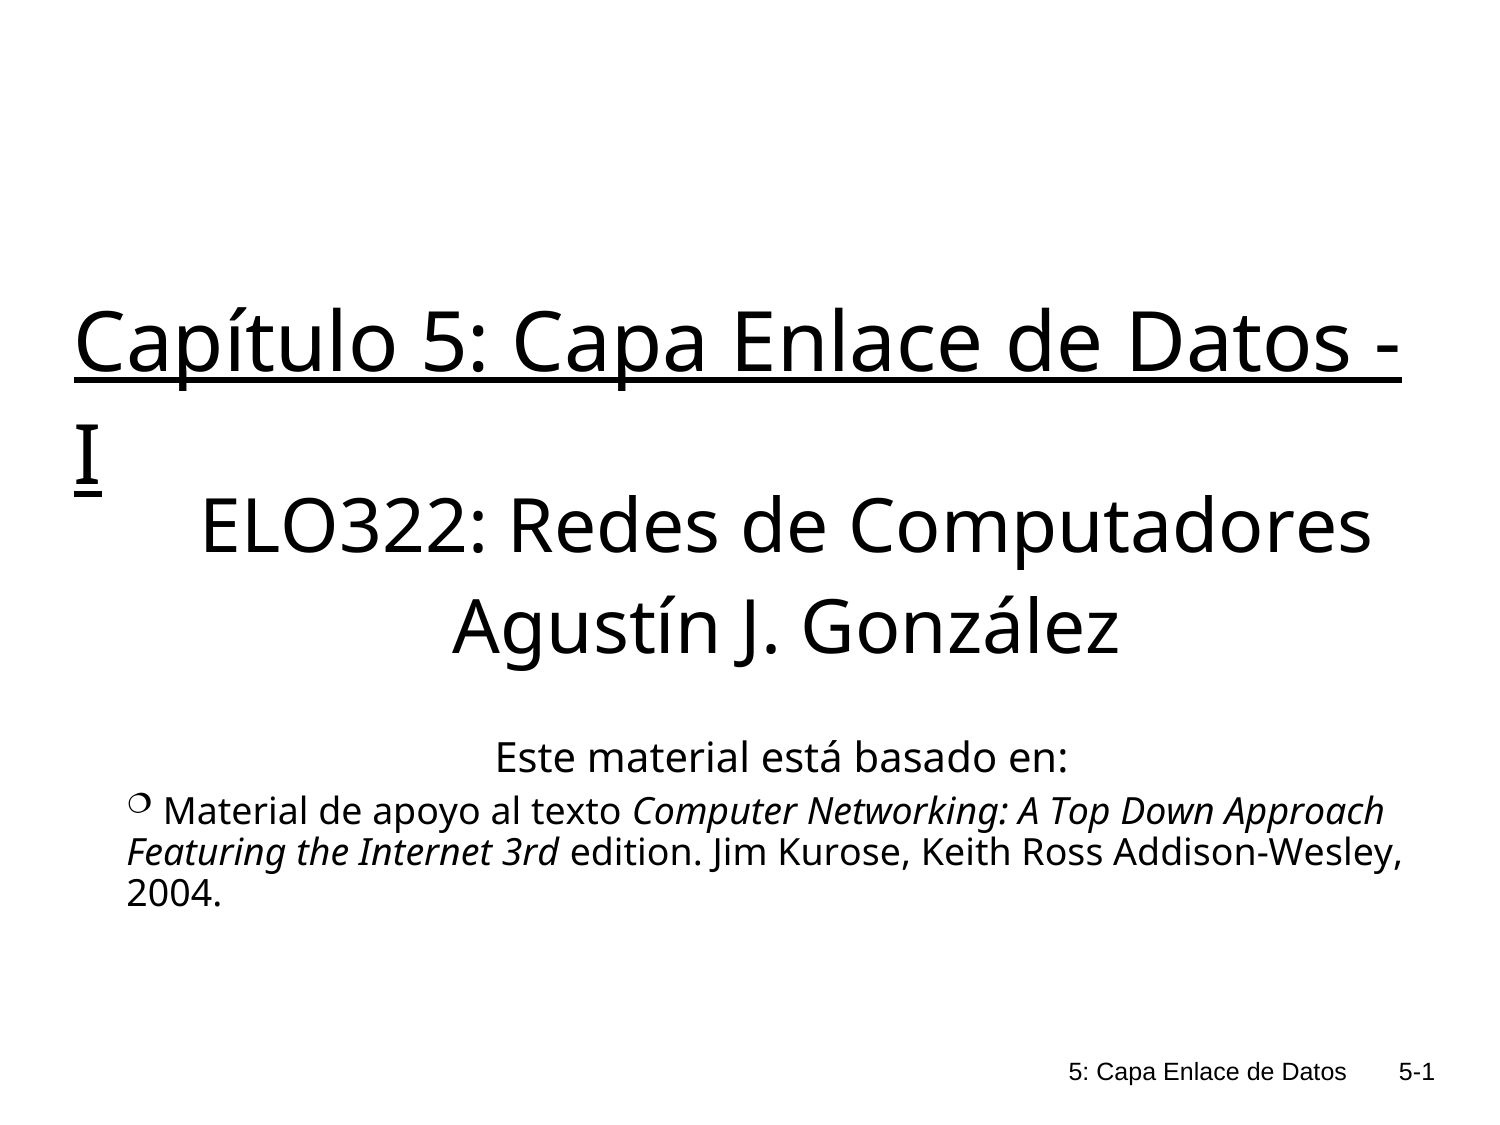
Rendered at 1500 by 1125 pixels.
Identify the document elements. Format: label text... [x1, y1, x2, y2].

title Capítulo 5: Capa Enlace de Datos - I [59, 279, 1447, 479]
subtitle ELO322: Redes de Computadores Agustín J. González Este material está basado en: Material de apoyo al texto Computer Networking: A Top Down Approach Featuring the Internet 3rd edition. Jim Kurose, Keith Ross Addison-Wesley, 2004. [36, 479, 1463, 1125]
